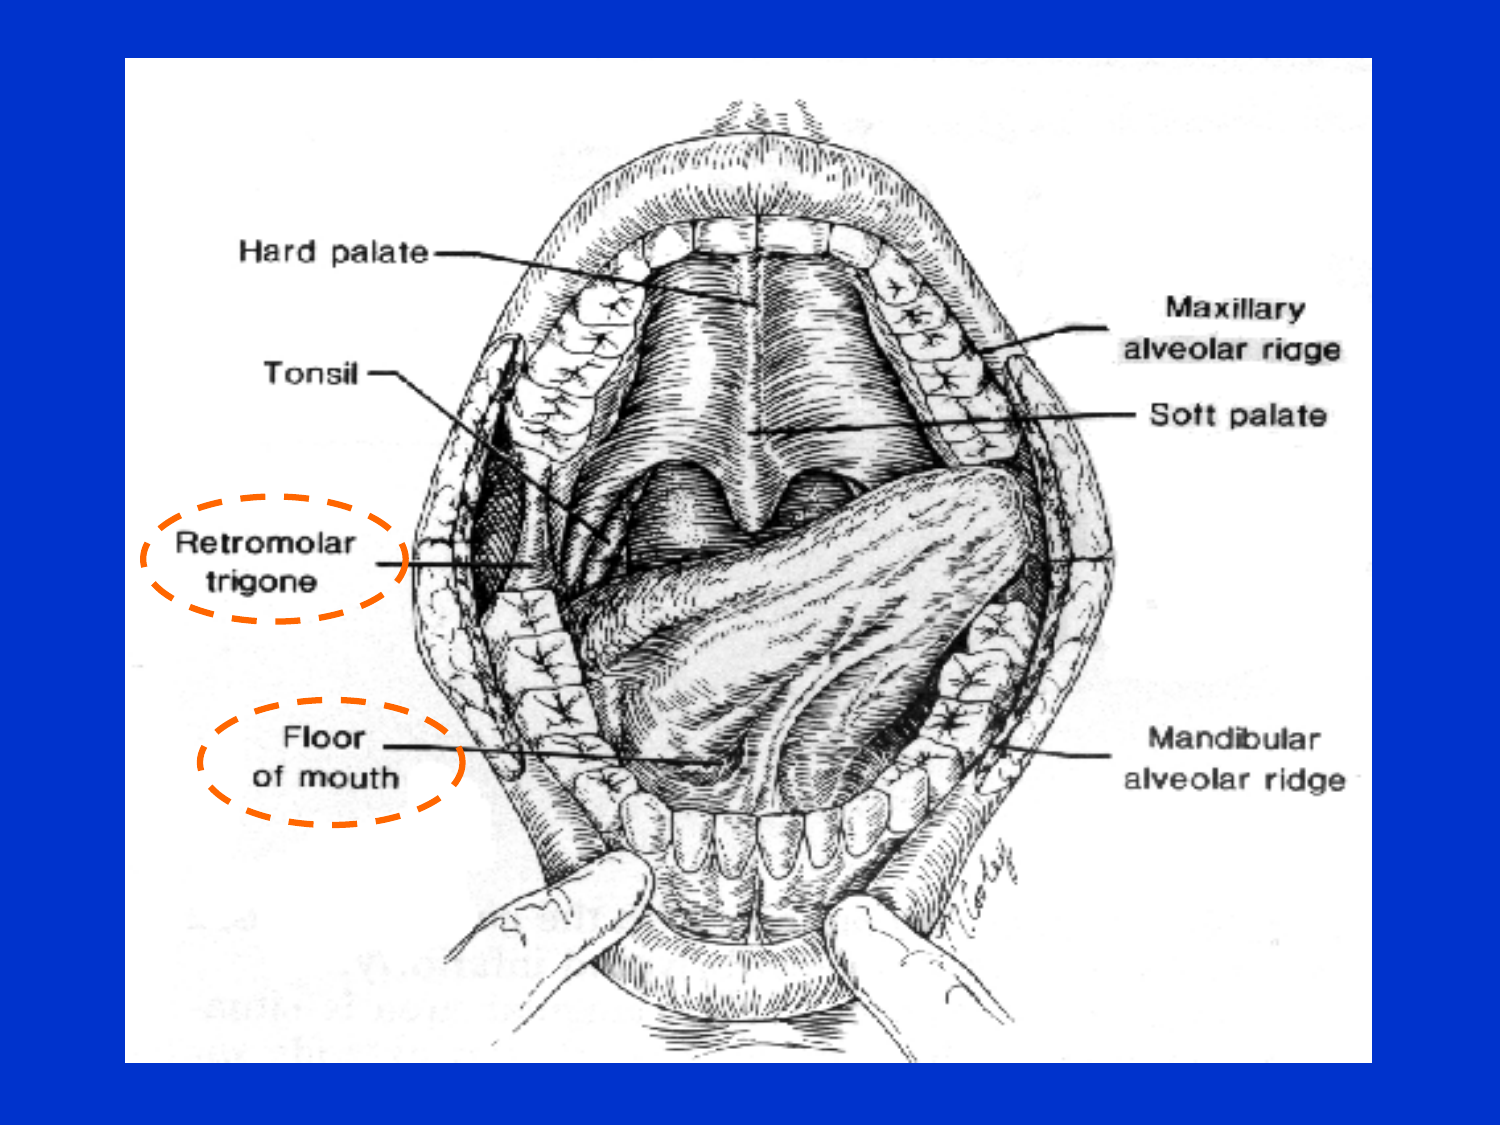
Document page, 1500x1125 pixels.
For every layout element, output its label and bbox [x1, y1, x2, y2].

picture [125, 58, 1372, 1063]
